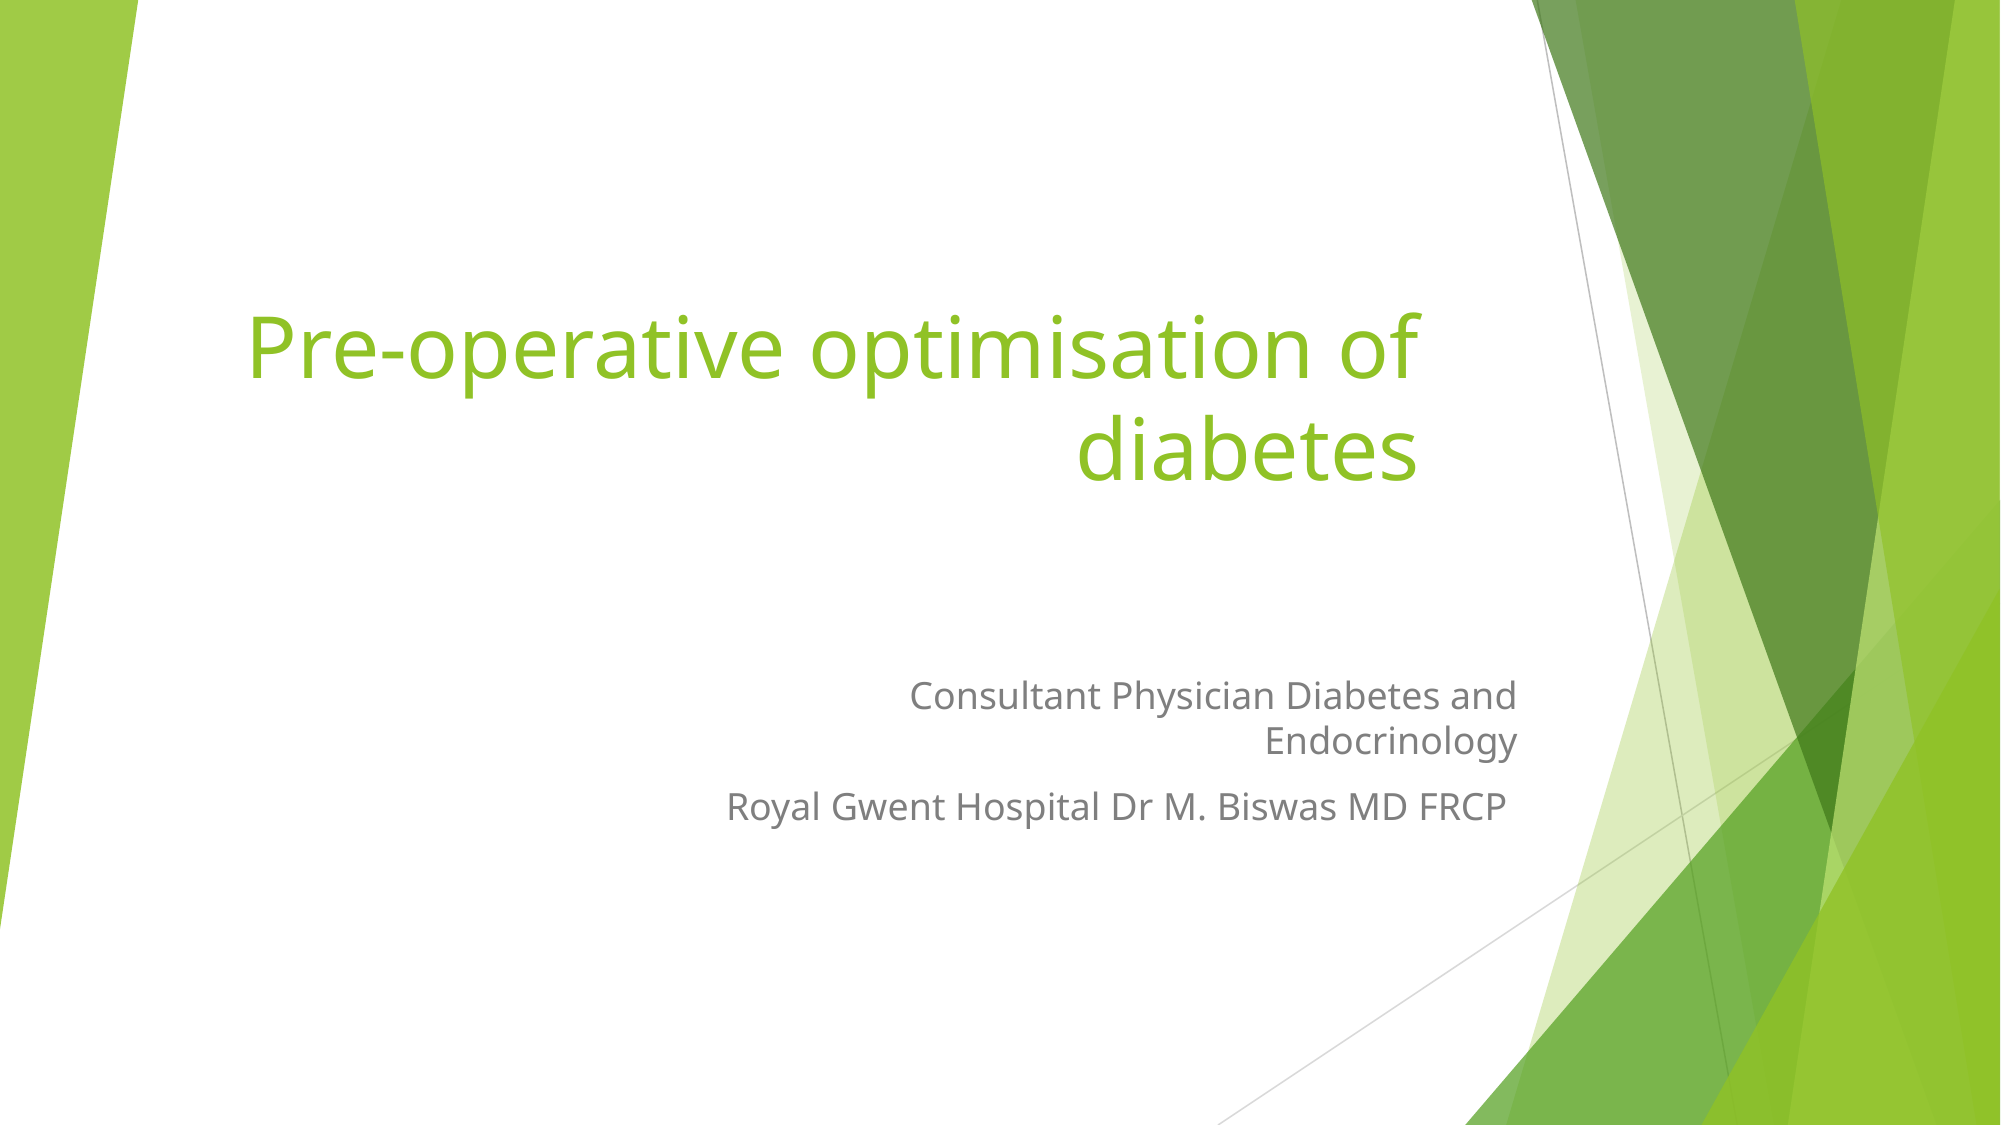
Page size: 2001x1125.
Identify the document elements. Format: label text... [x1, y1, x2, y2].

title Pre-operative optimisation of diabetes [230, 180, 1562, 506]
subtitle Consultant Physician Diabetes and Endocrinology Royal Gwent Hospital Dr M. Biswas MD FRCP [711, 664, 1609, 845]
